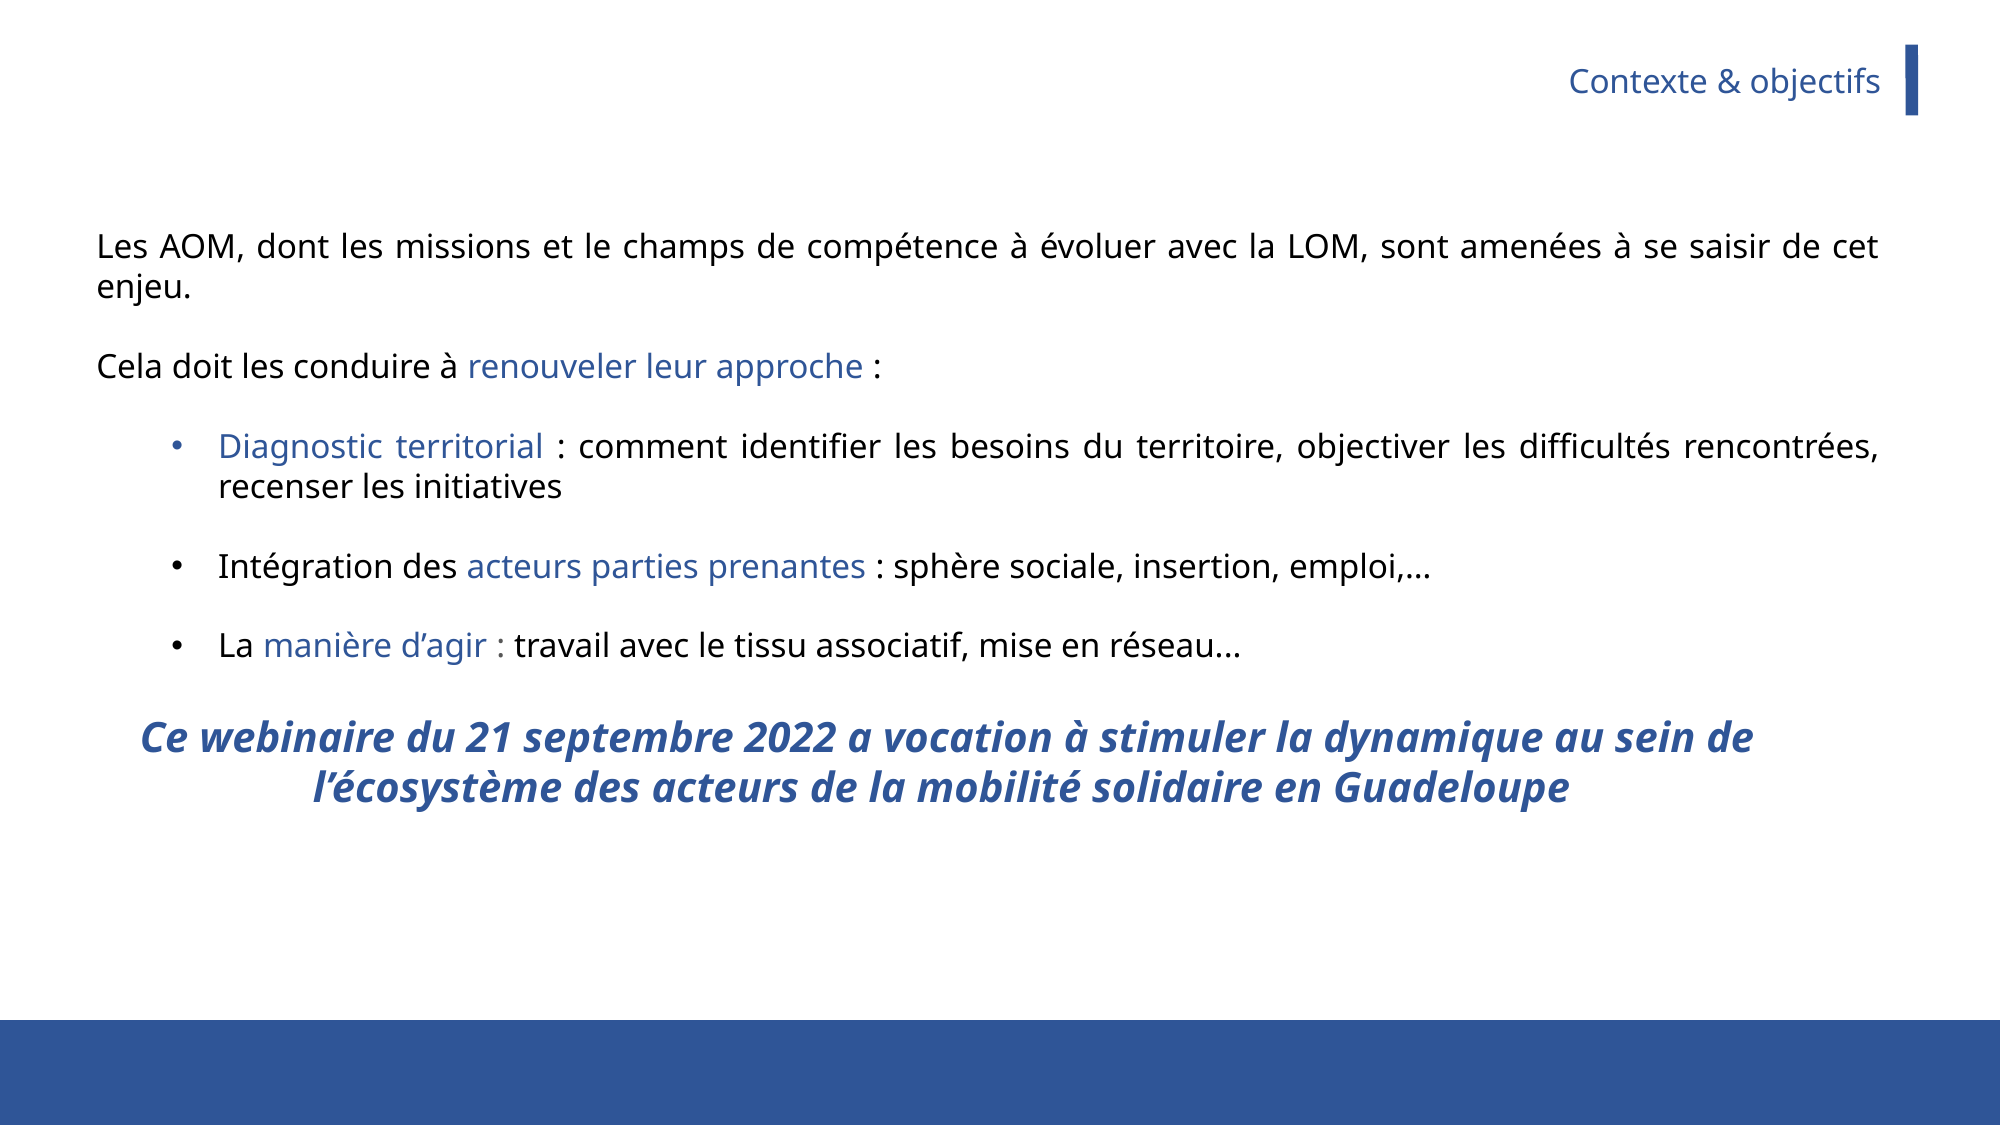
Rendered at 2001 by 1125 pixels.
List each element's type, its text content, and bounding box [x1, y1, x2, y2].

text_box [0, 1022, 2000, 1125]
text_box Ce webinaire du 21 septembre 2022 a vocation à stimuler la dynamique au sein de l’écosystème des acteurs de la mobilité solidaire en Guadeloupe [64, 703, 1802, 819]
text_box Les AOM, dont les missions et le champs de compétence à évoluer avec la LOM, sont amenées à se saisir de cet enjeu. Cela doit les conduire à renouveler leur approche : Diagnostic territorial : comment identifier les besoins du territoire, objectiver les difficultés rencontrées, recenser les initiatives Intégration des acteurs parties prenantes : sphère sociale, insertion, emploi,… La manière d’agir : travail avec le tissu associatif, mise en réseau... [81, 218, 1897, 673]
text_box Contexte & objectifs [1513, 52, 1897, 112]
